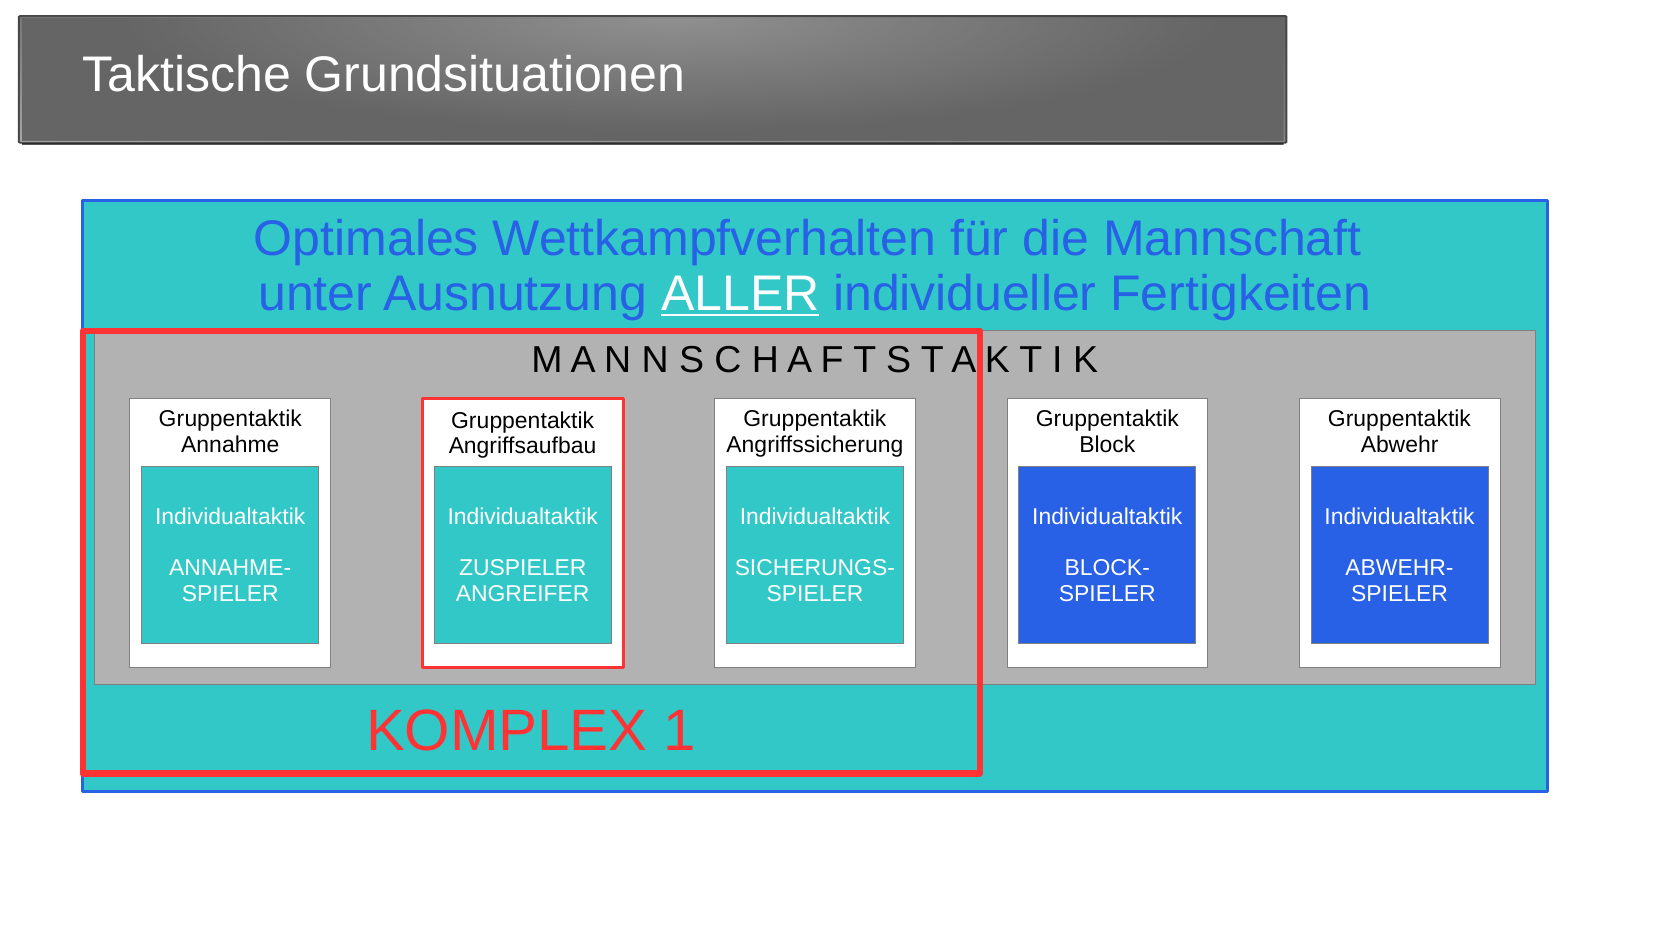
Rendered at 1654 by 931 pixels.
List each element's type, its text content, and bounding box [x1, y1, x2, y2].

text_box Gruppentaktik Abwehr [1299, 398, 1501, 668]
text_box M A N N S C H A F T S T A K T I K [980, 330, 1536, 685]
title Taktische Grundsituationen [82, 29, 1235, 119]
text_box Optimales Wettkampfverhalten für die Mannschaft unter Ausnutzung ALLER individueller Fertigkeiten [82, 200, 1548, 792]
text_box Individualtaktik BLOCK- SPIELER [1018, 466, 1196, 644]
text_box KOMPLEX 1 [82, 330, 980, 774]
text_box Gruppentaktik Block [1007, 398, 1208, 668]
text_box Individualtaktik ABWEHR- SPIELER [1311, 466, 1489, 644]
